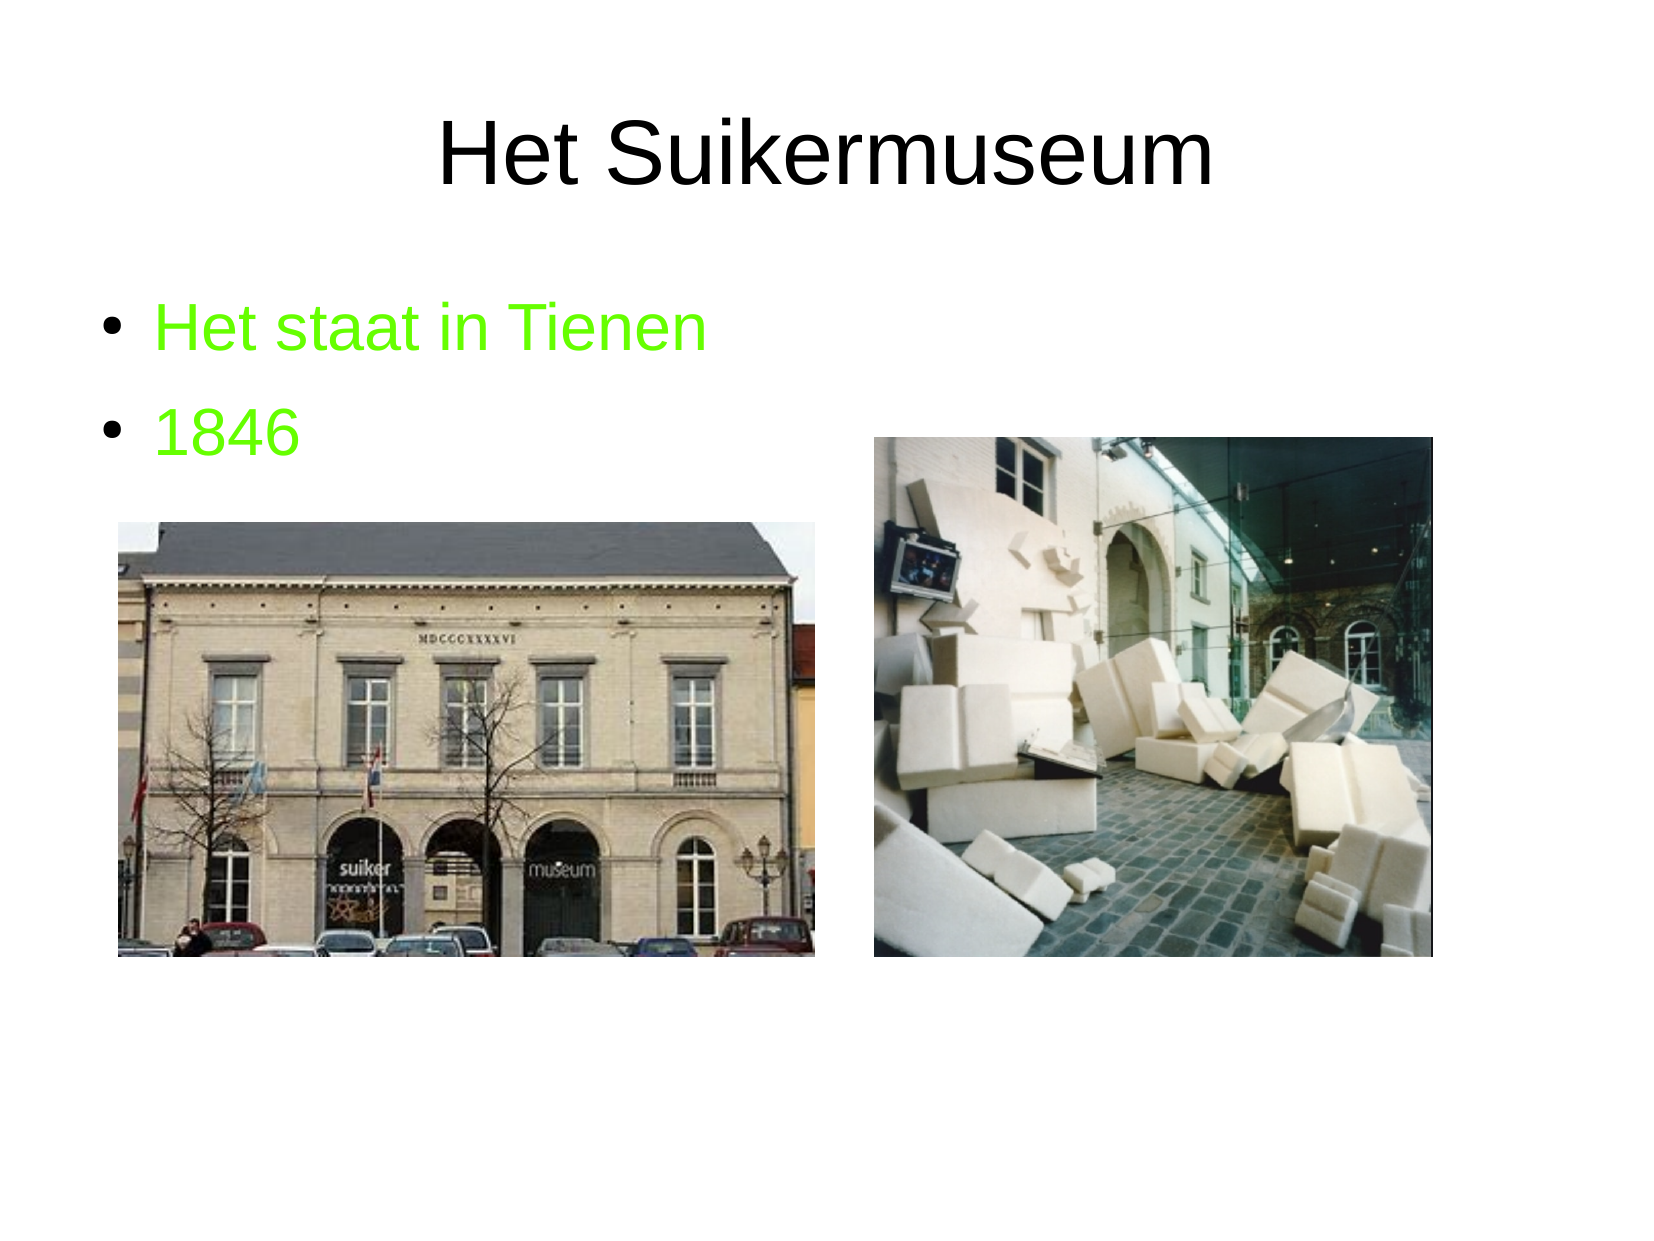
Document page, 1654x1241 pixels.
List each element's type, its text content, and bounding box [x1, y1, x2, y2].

picture [874, 437, 1433, 957]
list Het staat in Tienen 1846 [82, 290, 1571, 1109]
picture [118, 522, 815, 957]
title Het Suikermuseum [82, 49, 1571, 257]
